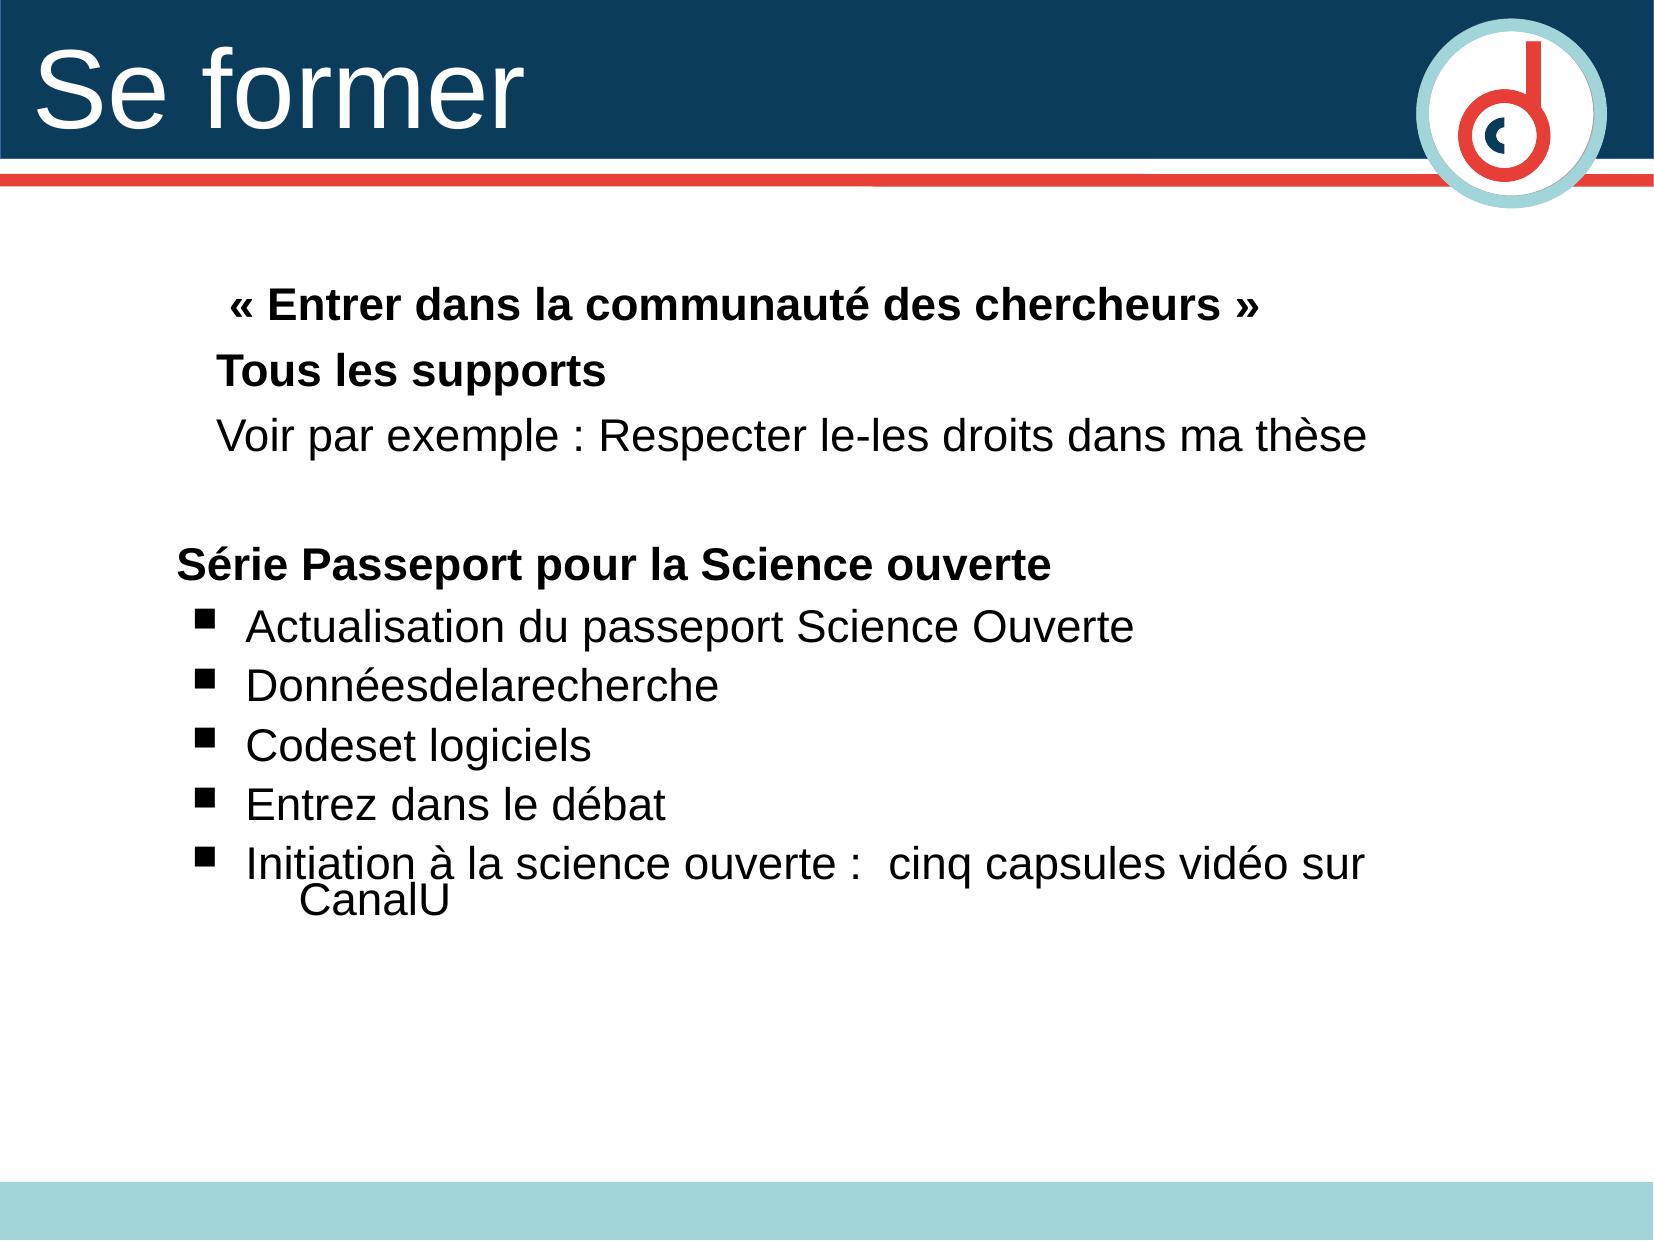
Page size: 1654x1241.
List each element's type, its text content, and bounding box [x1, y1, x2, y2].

title Se former [17, 11, 1412, 159]
list « Entrer dans la communauté des chercheurs » Tous les supports Voir par exemple : Respecter le-les droits dans ma thèse Série Passeport pour la Science ouverte Actualisation du passeport Science Ouverte Donnéesdelarecherche Codeset logiciels Entrez dans le débat Initiation à la science ouverte : cinq capsules vidéo sur CanalU [88, 284, 1536, 1004]
